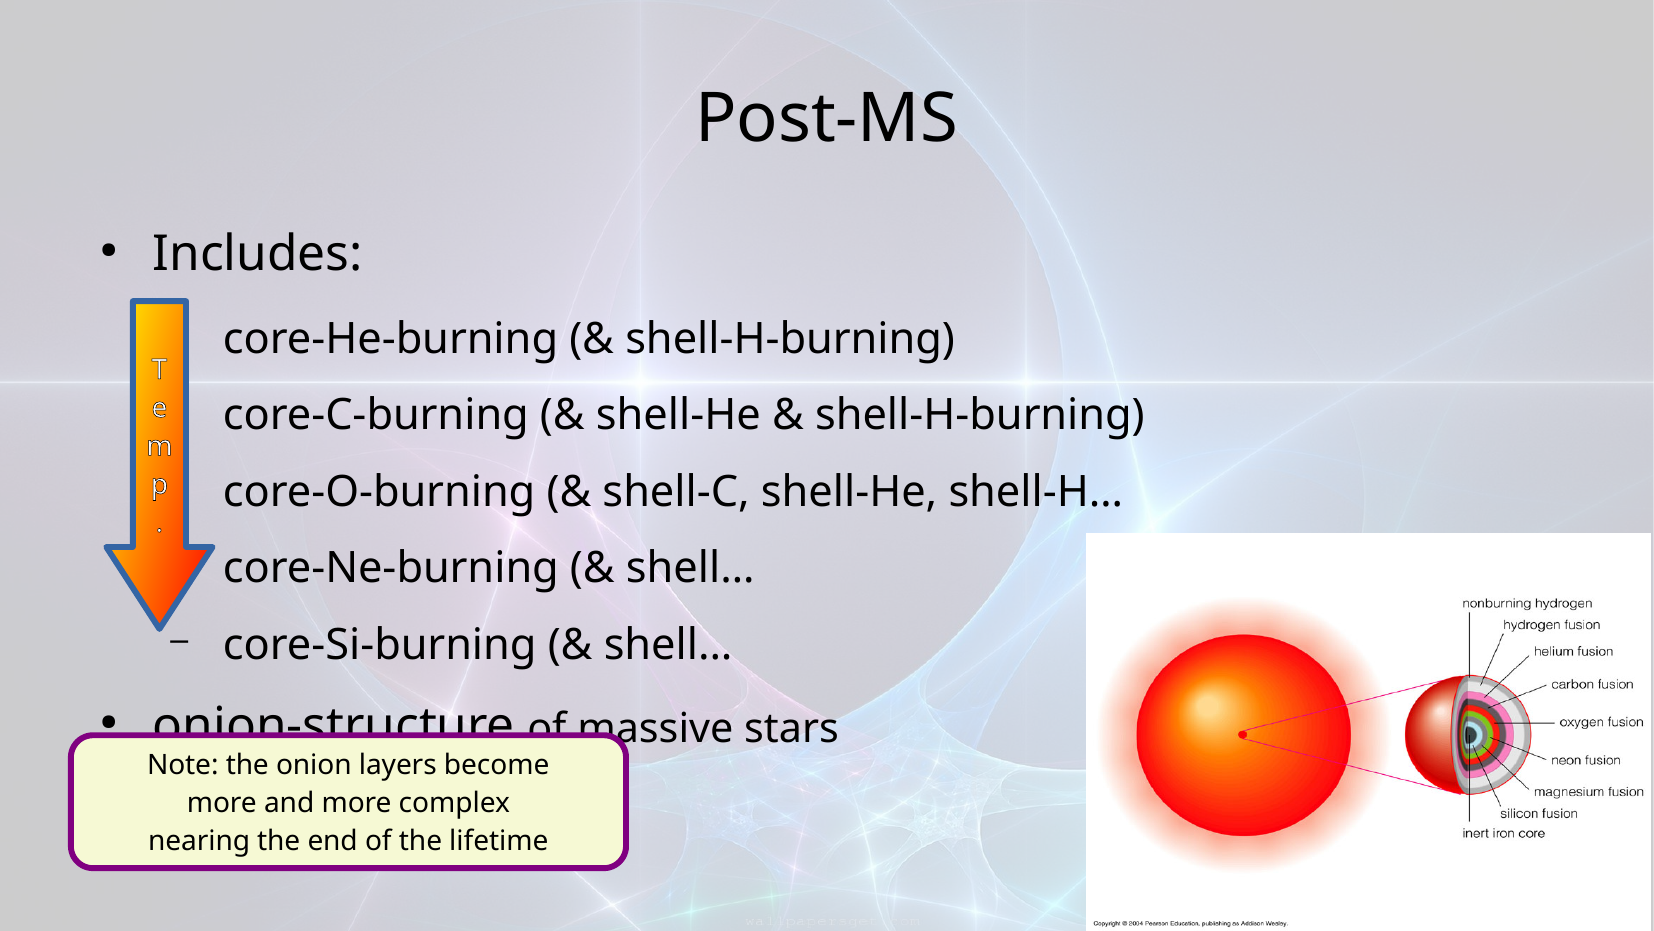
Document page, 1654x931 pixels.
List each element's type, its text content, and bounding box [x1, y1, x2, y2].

text_box T e m p . [106, 301, 213, 629]
text_box Note: the onion layers become more and more complex nearing the end of the lifetime [70, 735, 627, 869]
picture [0, 0, 1654, 931]
title Post-MS [82, 37, 1571, 193]
list Includes: core-He-burning (& shell-H-burning) core-C-burning (& shell-He & shell-H-burning) core-O-burning (& shell-C, shell-He, shell-H… core-Ne-burning (& shell… core-Si-burning (& shell... onion-structure of massive stars [82, 217, 1571, 758]
